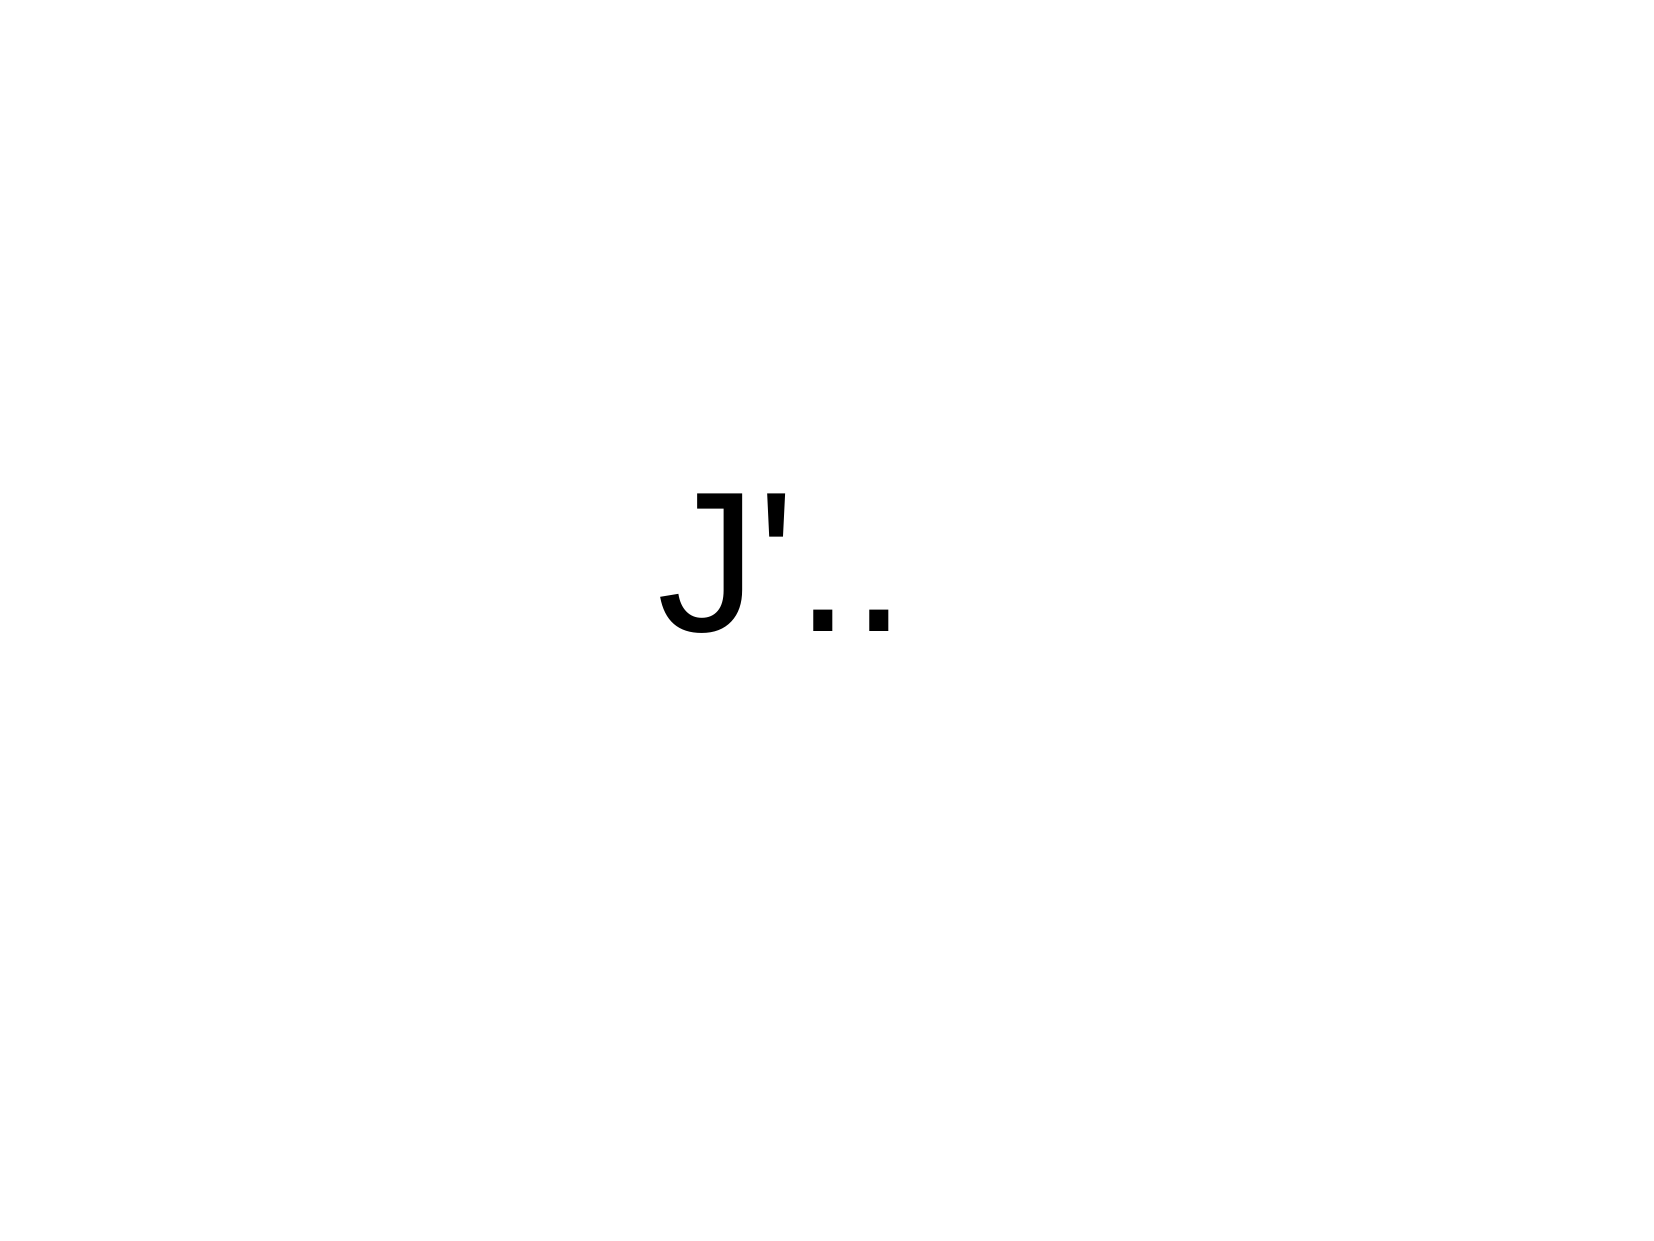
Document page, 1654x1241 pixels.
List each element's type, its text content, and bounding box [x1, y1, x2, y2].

text_box J'.. [147, 442, 1418, 682]
